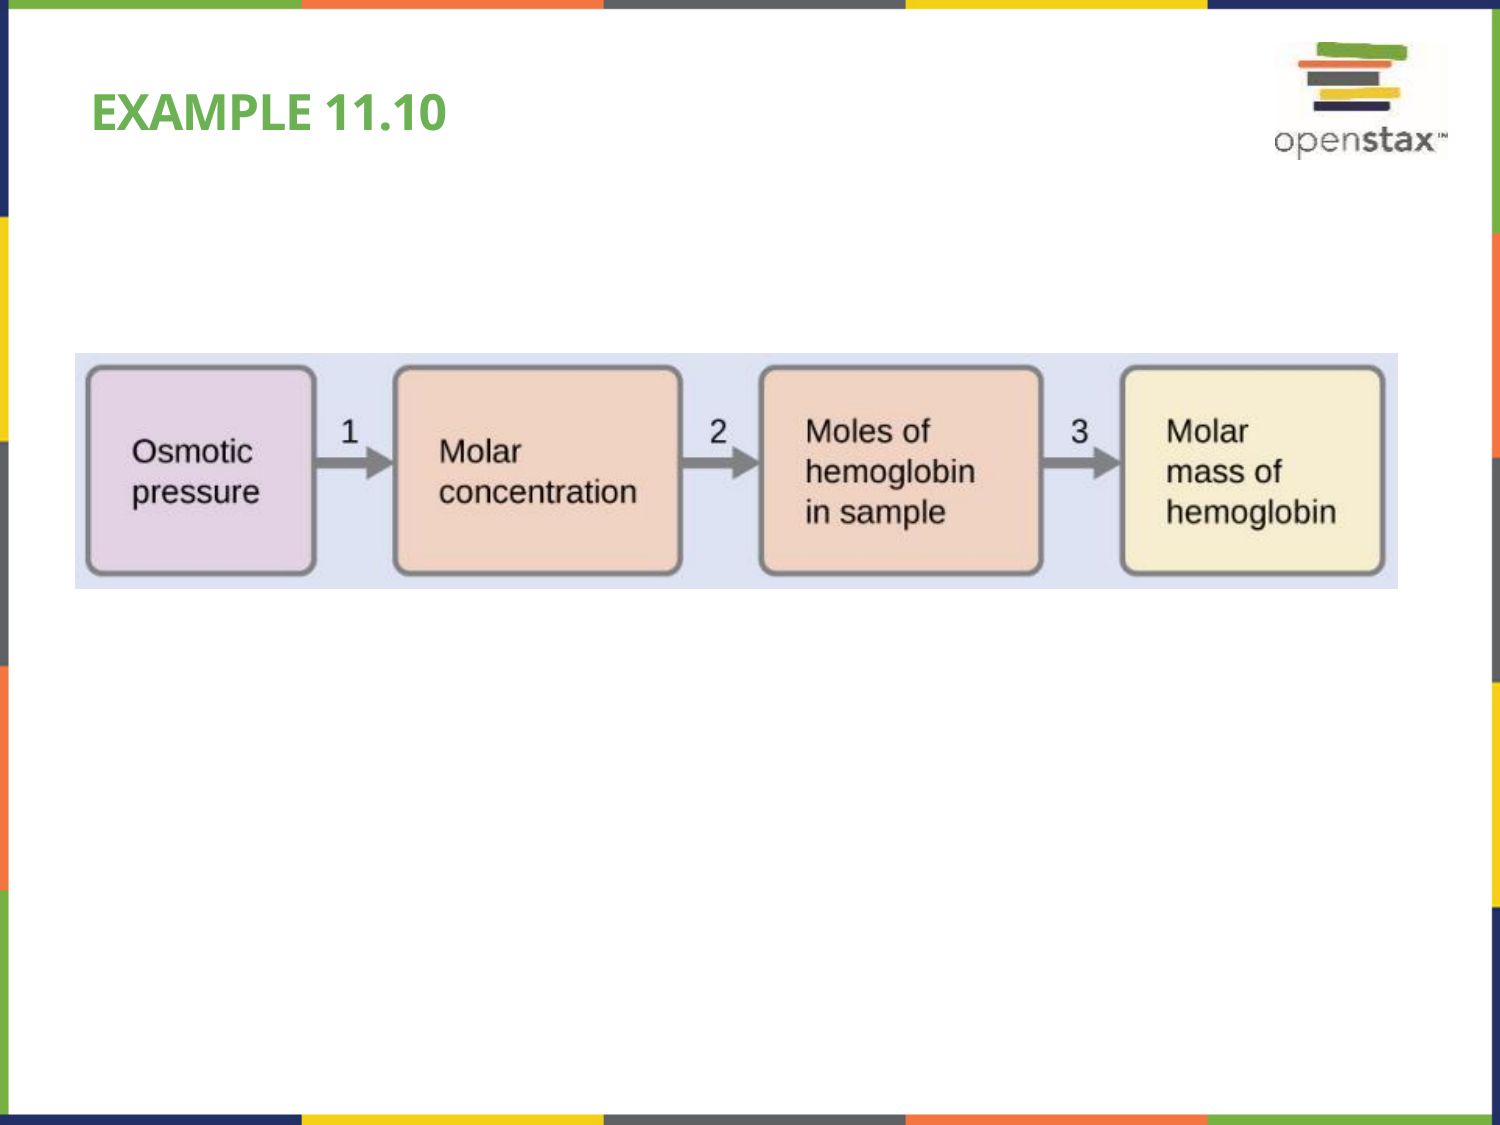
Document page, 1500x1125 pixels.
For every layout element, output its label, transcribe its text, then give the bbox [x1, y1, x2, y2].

picture [0, 0, 1500, 1125]
title Example 11.10 [75, 39, 1398, 148]
